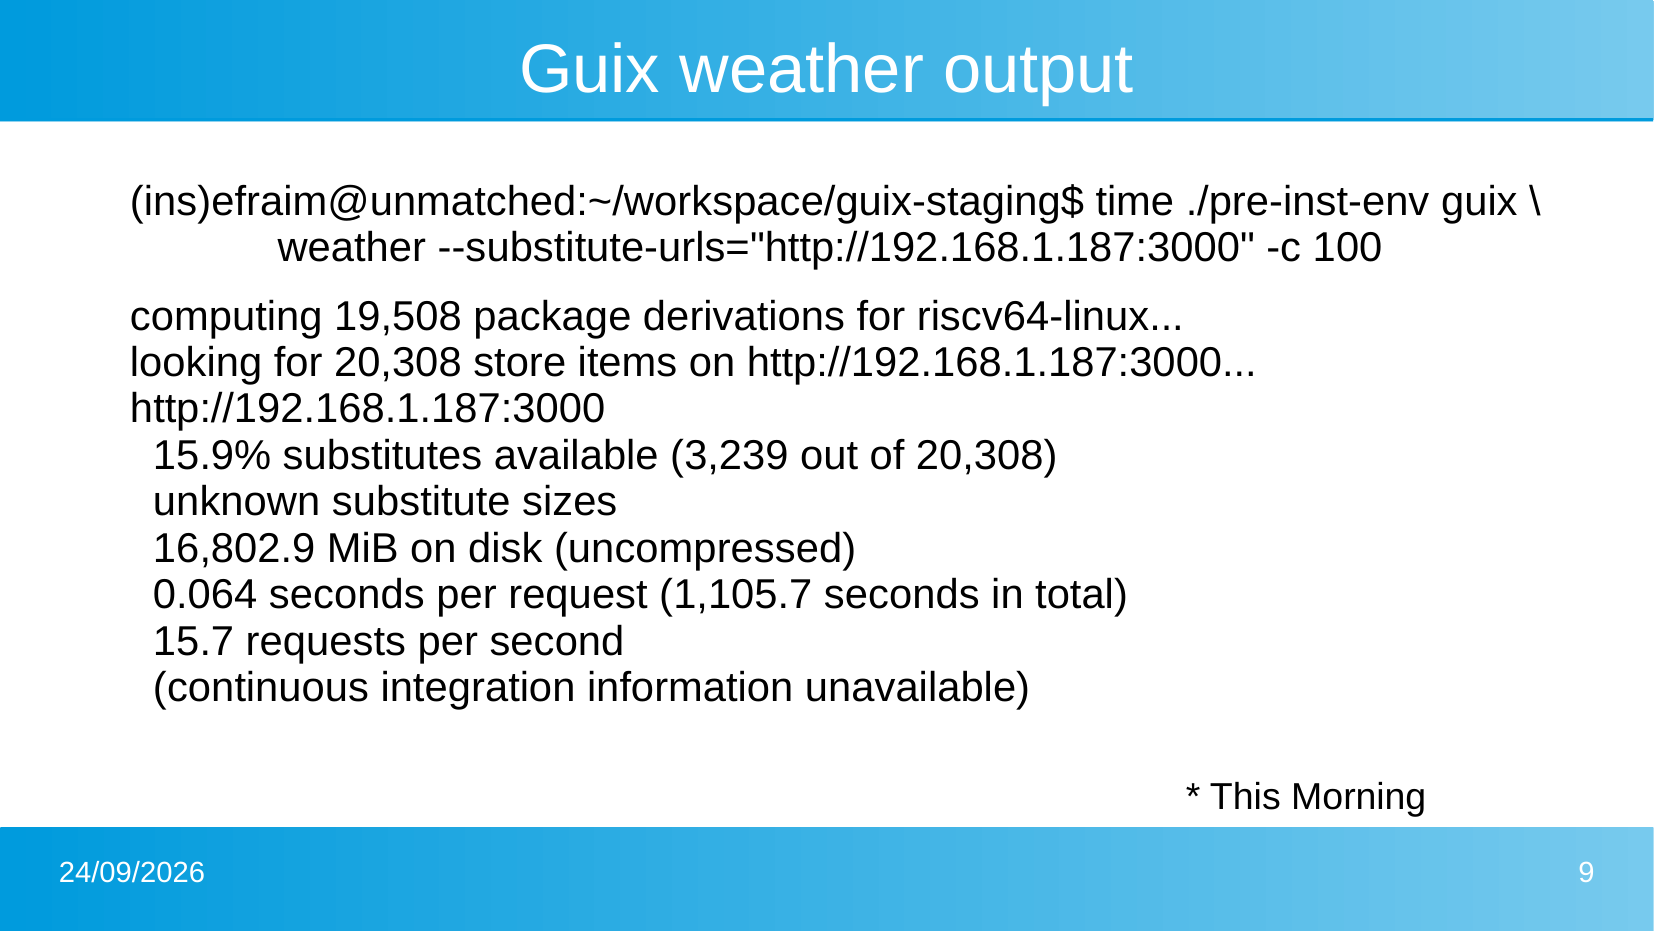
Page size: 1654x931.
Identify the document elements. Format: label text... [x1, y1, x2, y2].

title Guix weather output [59, 29, 1595, 108]
text_box * This Morning [1171, 767, 1442, 825]
list (ins)efraim@unmatched:~/workspace/guix-staging$ time ./pre-inst-env guix \ weather --substitute-urls="http://192.168.1.187:3000" -c 100 computing 19,508 package derivations for riscv64-linux... looking for 20,308 store items on http://192.168.1.187:3000... http://192.168.1.187:3000 15.9% substitutes available (3,239 out of 20,308) unknown substitute sizes 16,802.9 MiB on disk (uncompressed) 0.064 seconds per request (1,105.7 seconds in total) 15.7 requests per second (continuous integration information unavailable) [59, 177, 1595, 768]
